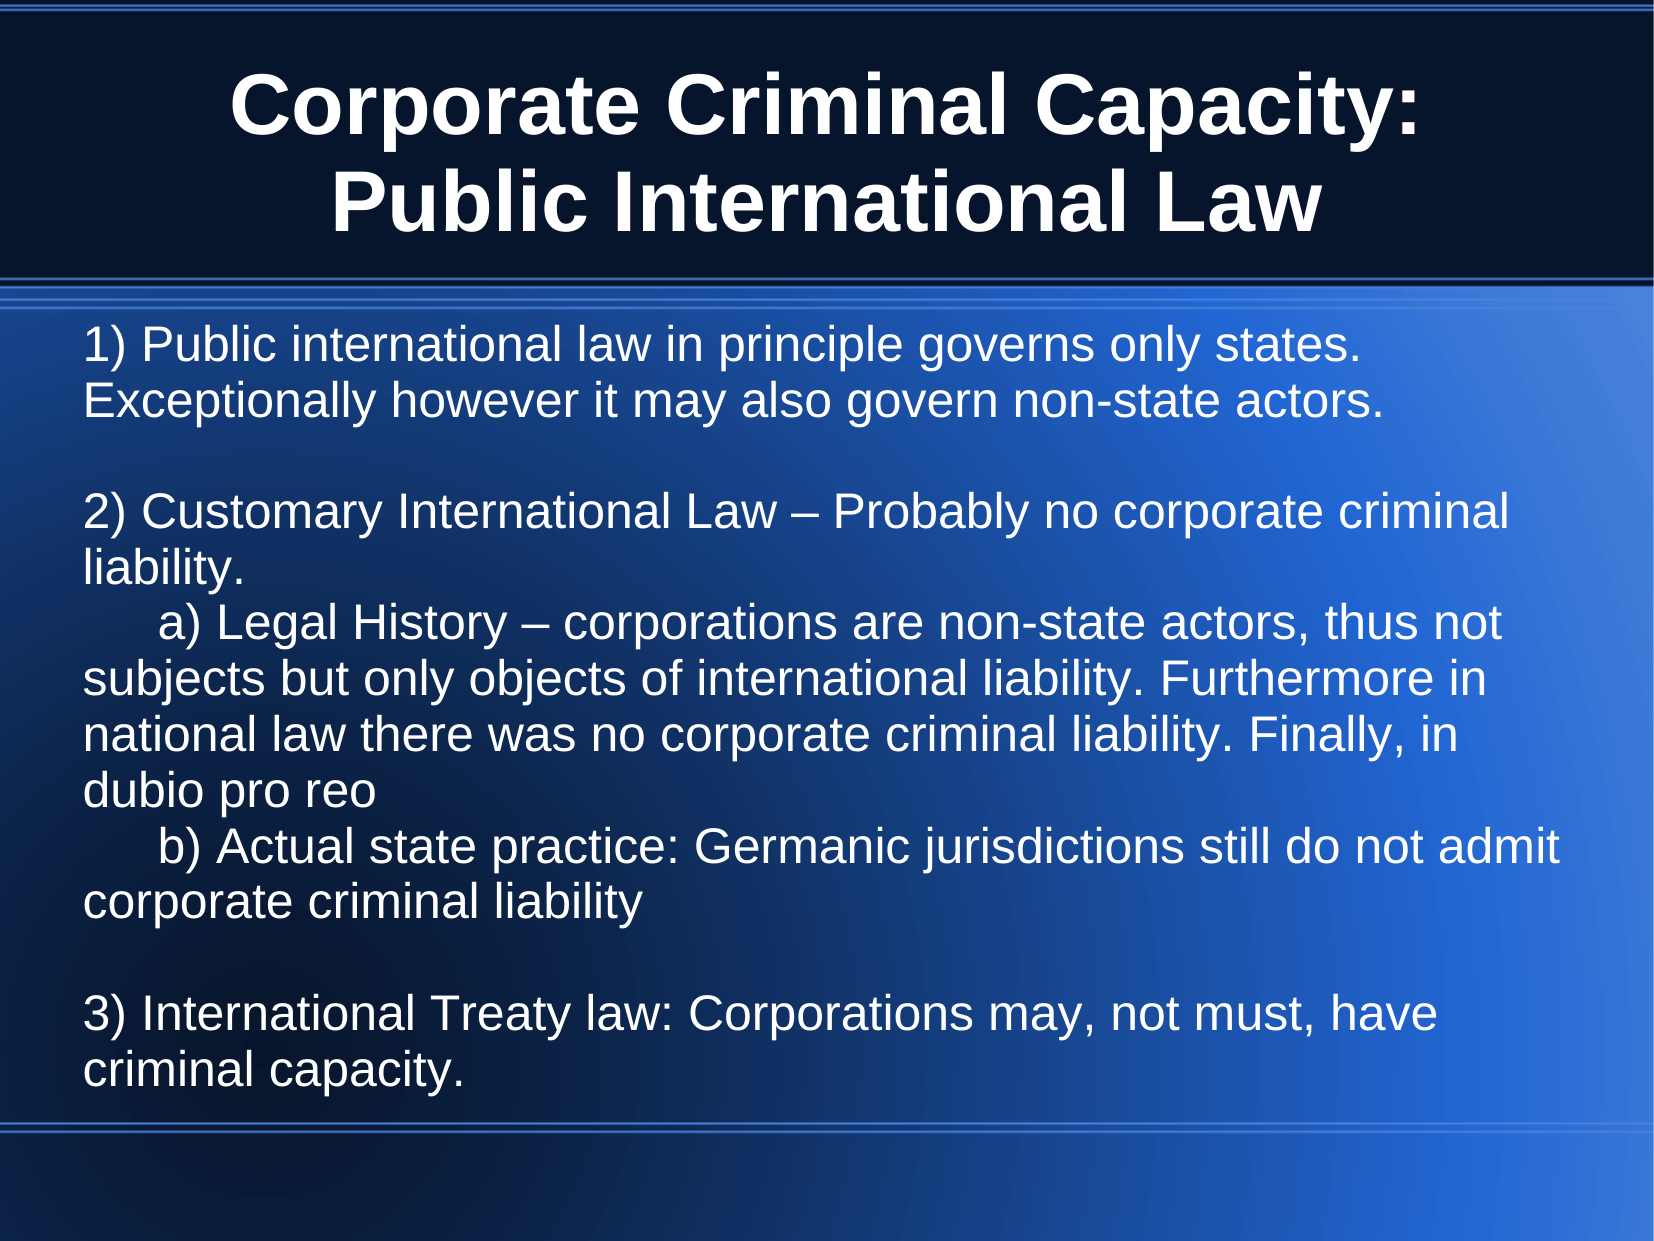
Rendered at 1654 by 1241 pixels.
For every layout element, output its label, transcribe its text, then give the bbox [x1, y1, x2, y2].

subtitle 1) Public international law in principle governs only states. Exceptionally however it may also govern non-state actors. 2) Customary International Law – Probably no corporate criminal liability. a) Legal History – corporations are non-state actors, thus not subjects but only objects of international liability. Furthermore in national law there was no corporate criminal liability. Finally, in dubio pro reo b) Actual state practice: Germanic jurisdictions still do not admit corporate criminal liability 3) International Treaty law: Corporations may, not must, have criminal capacity. [82, 316, 1571, 1097]
title Corporate Criminal Capacity: Public International Law [82, 49, 1571, 257]
picture [0, 0, 1654, 1241]
